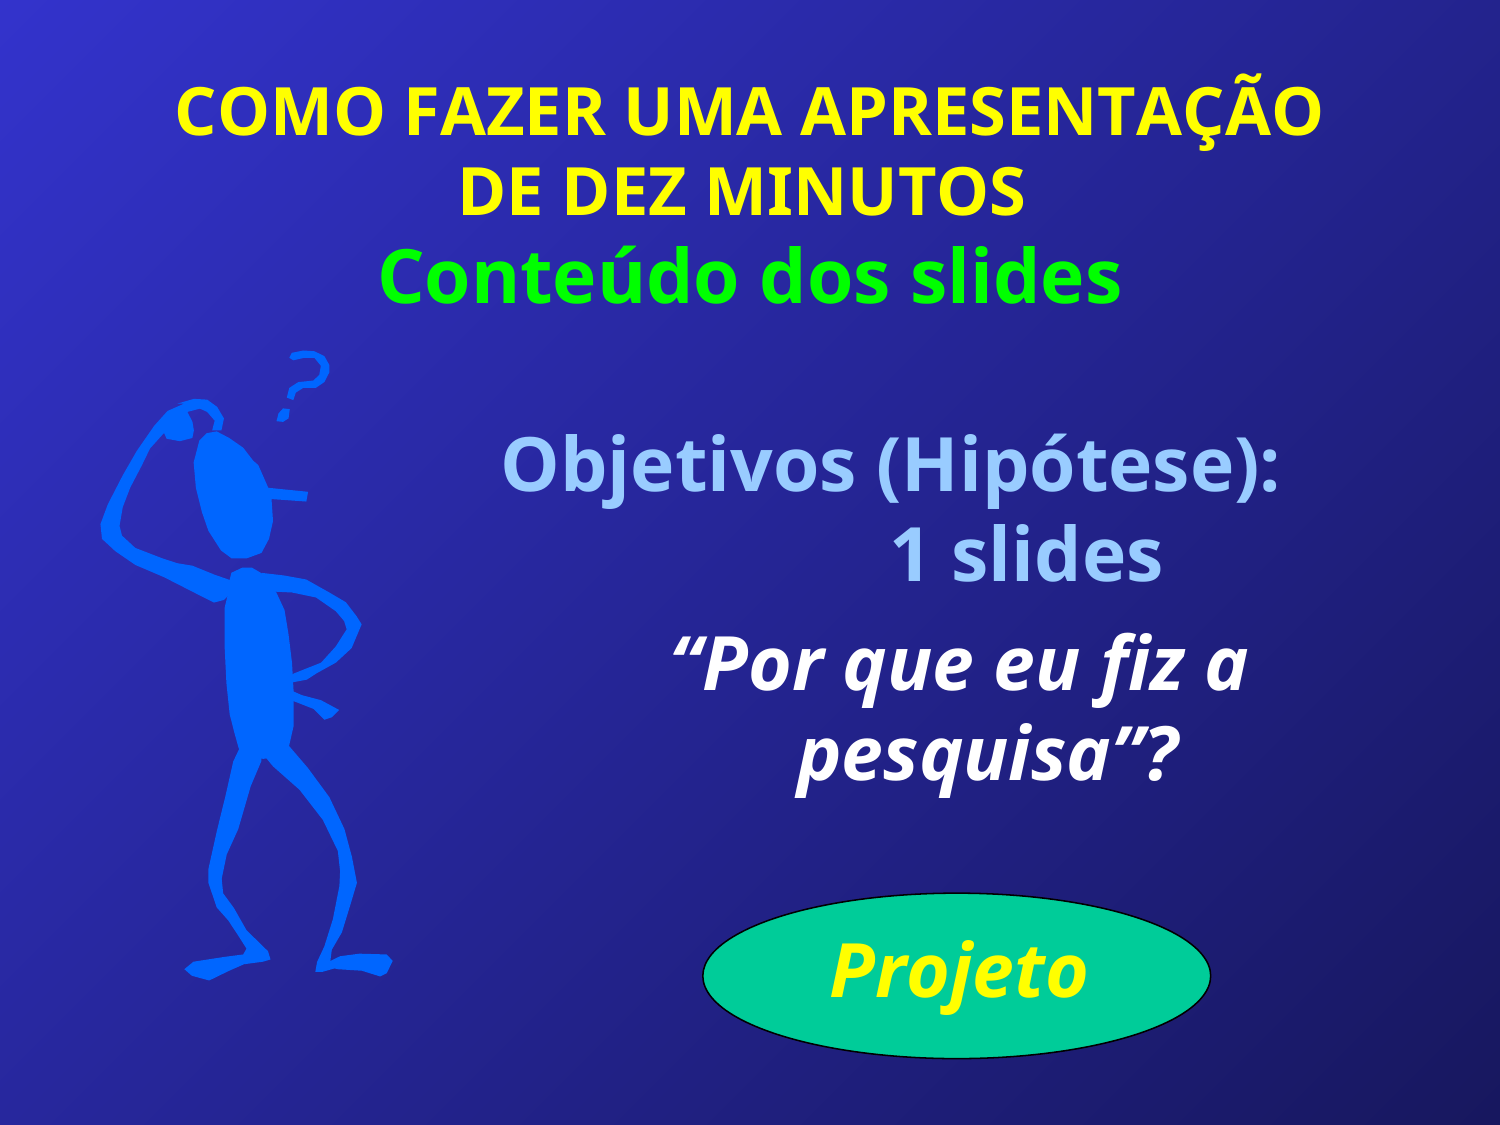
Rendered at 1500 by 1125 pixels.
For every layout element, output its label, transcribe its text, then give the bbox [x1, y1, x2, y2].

chart [99, 350, 393, 981]
list Objetivos (Hipótese): 1 slides “Por que eu fiz a pesquisa”? Projeto [478, 408, 1441, 1084]
title COMO FAZER UMA APRESENTAÇÃO DE DEZ MINUTOS Conteúdo dos slides [112, 61, 1388, 327]
